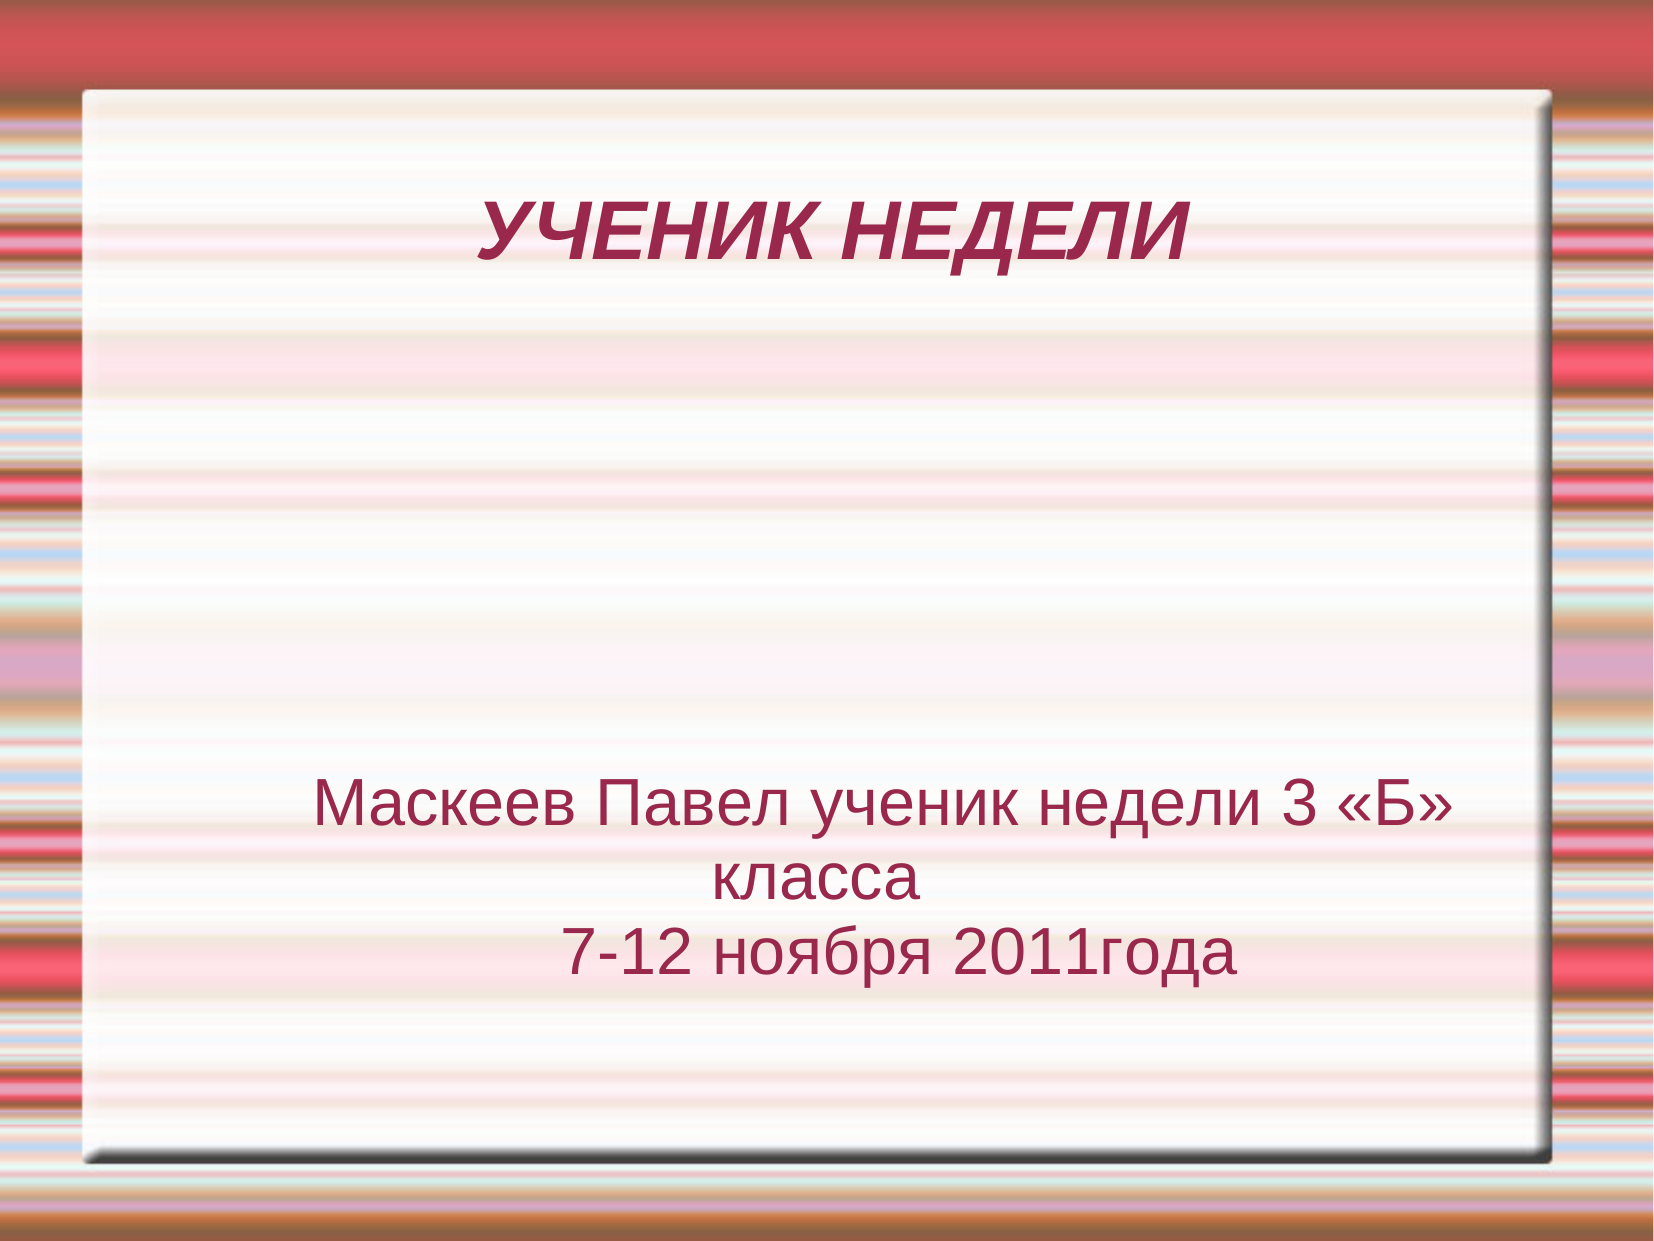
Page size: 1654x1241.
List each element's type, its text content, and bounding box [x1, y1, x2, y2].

subtitle Маскеев Павел ученик недели 3 «Б» класса 7-12 ноября 2011года [134, 350, 1516, 1133]
picture [0, 0, 1654, 1241]
title УЧЕНИК НЕДЕЛИ [88, 0, 1577, 557]
